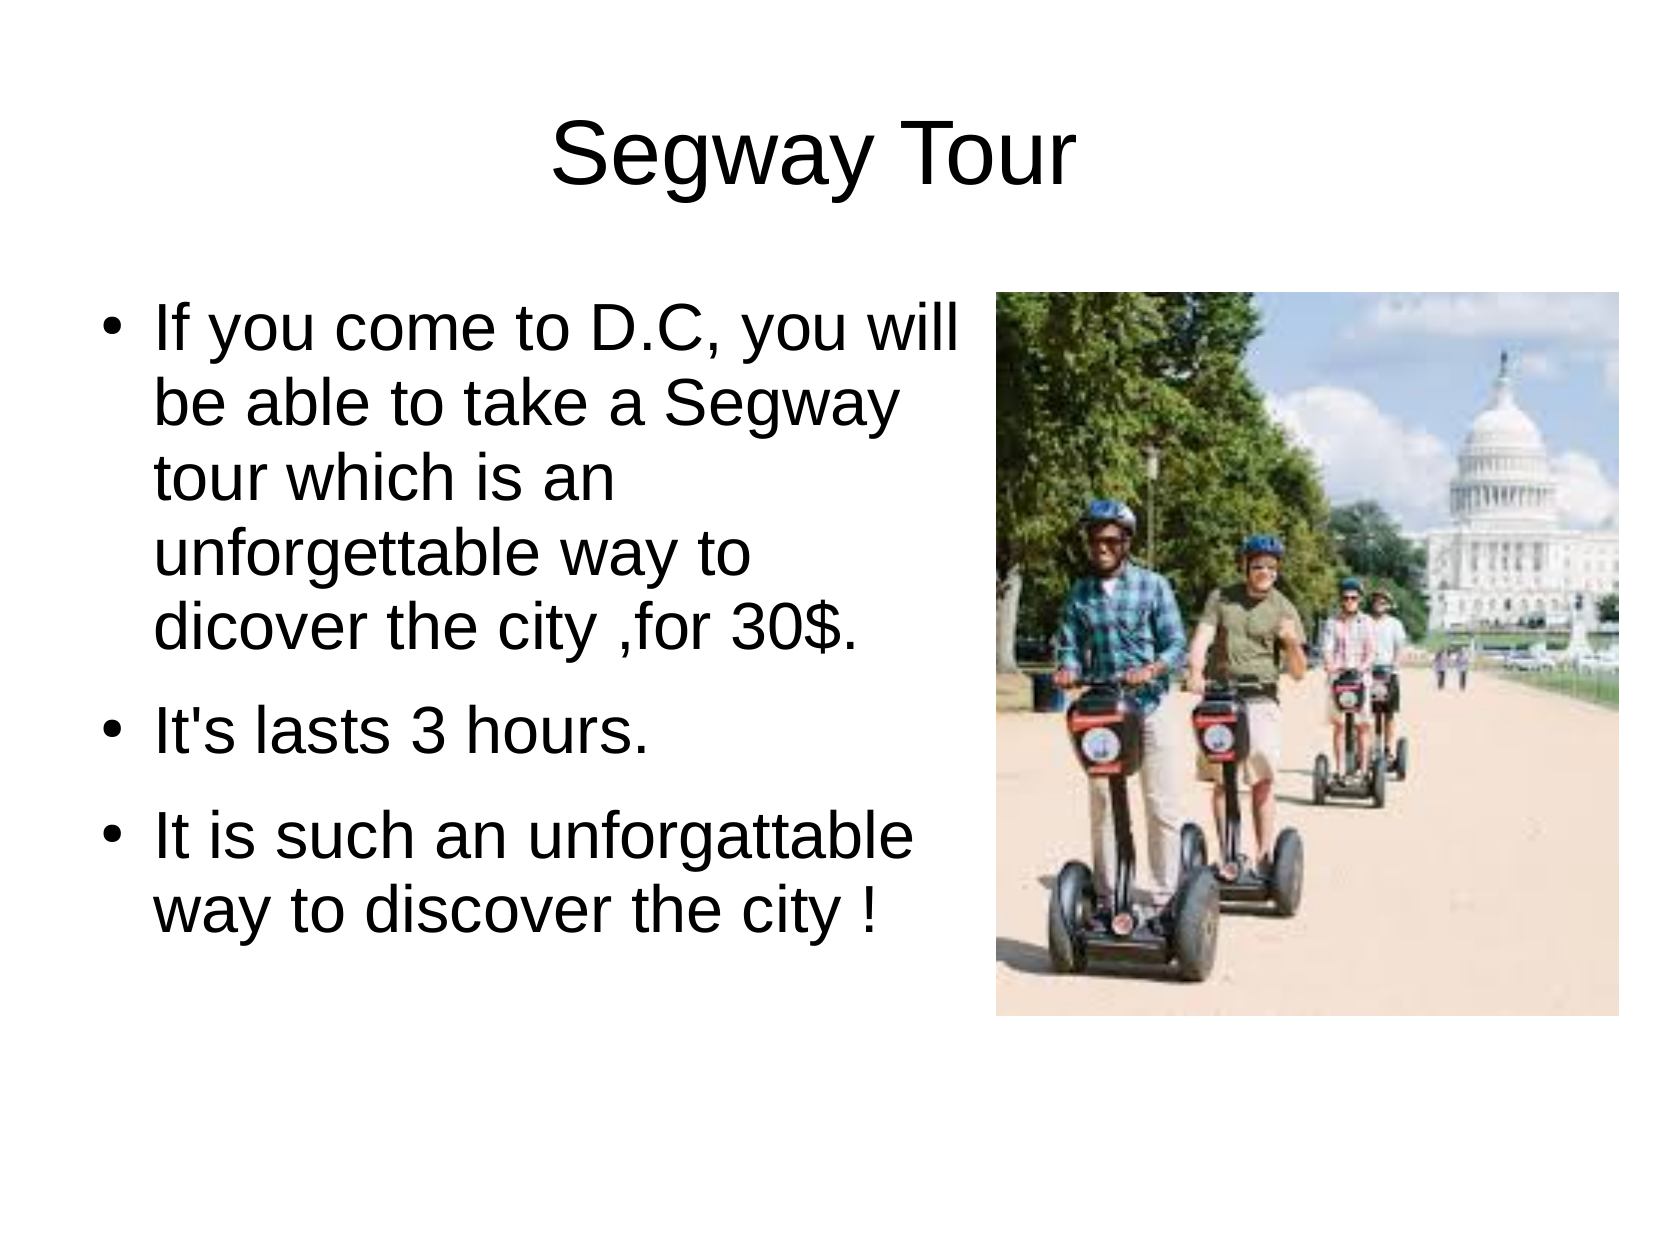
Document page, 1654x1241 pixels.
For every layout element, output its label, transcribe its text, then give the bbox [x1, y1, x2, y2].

title Segway Tour [82, 49, 1571, 257]
list If you come to D.C, you will be able to take a Segway tour which is an unforgettable way to dicover the city ,for 30$. It's lasts 3 hours. It is such an unforgattable way to discover the city ! [82, 290, 969, 1109]
picture [996, 292, 1619, 1016]
